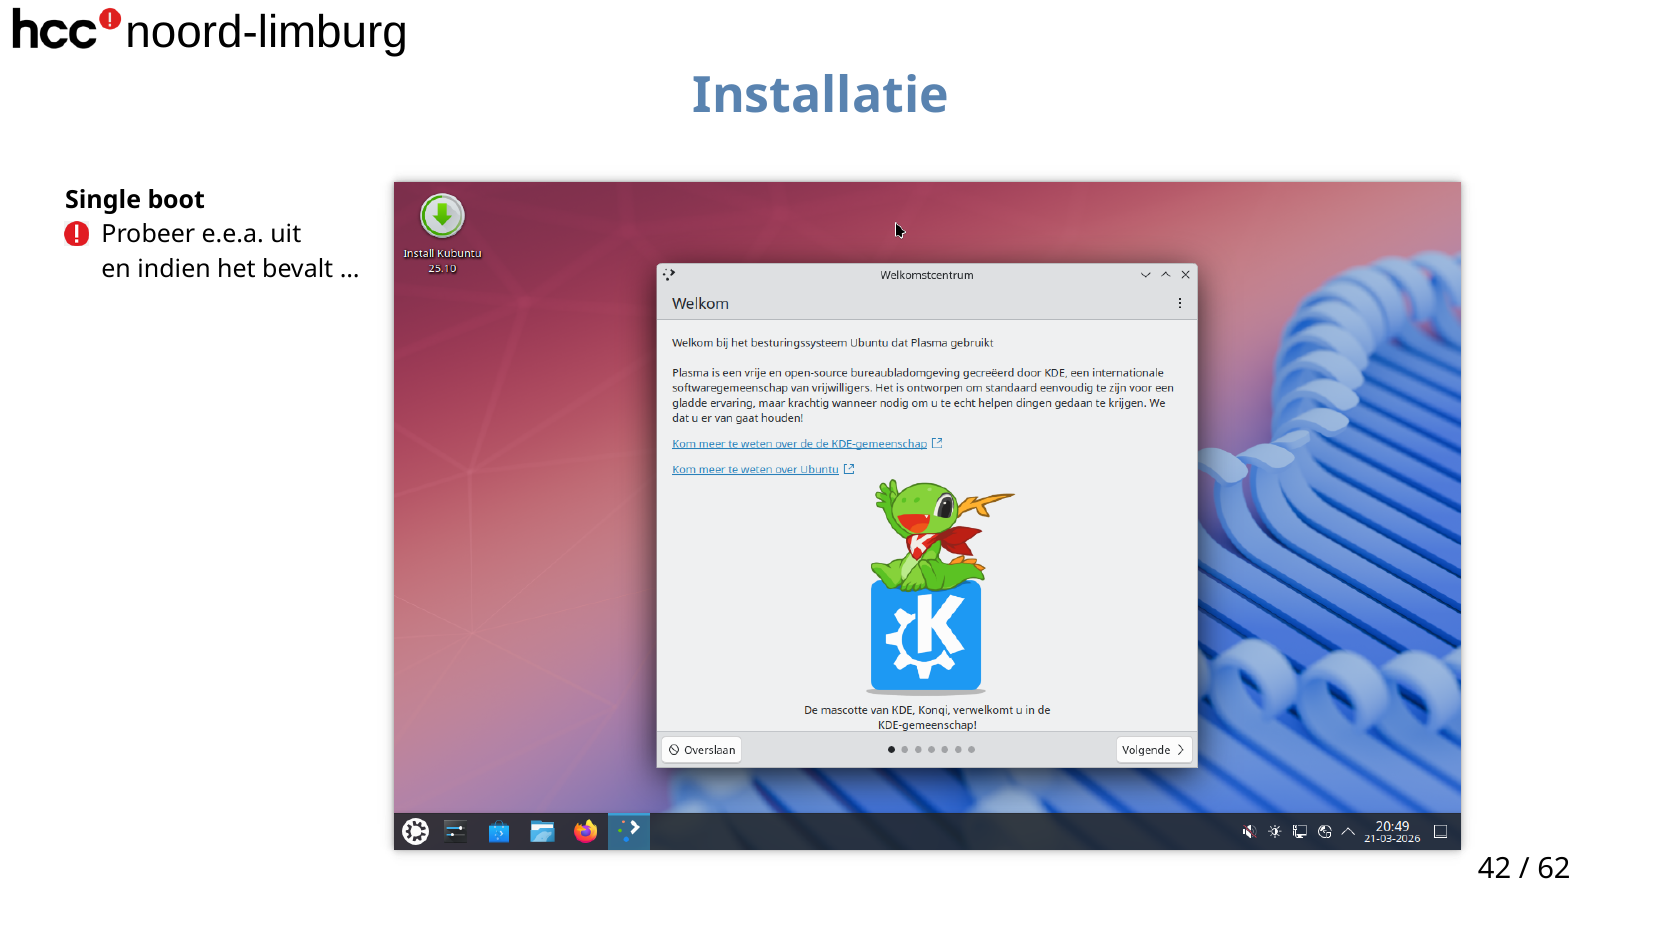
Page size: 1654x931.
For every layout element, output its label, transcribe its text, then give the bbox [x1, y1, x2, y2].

subtitle Single boot Probeer e.e.a. uit en indien het bevalt … [64, 182, 377, 285]
picture [377, 165, 1477, 866]
title Installatie [118, 59, 1524, 128]
picture [11, 6, 122, 50]
